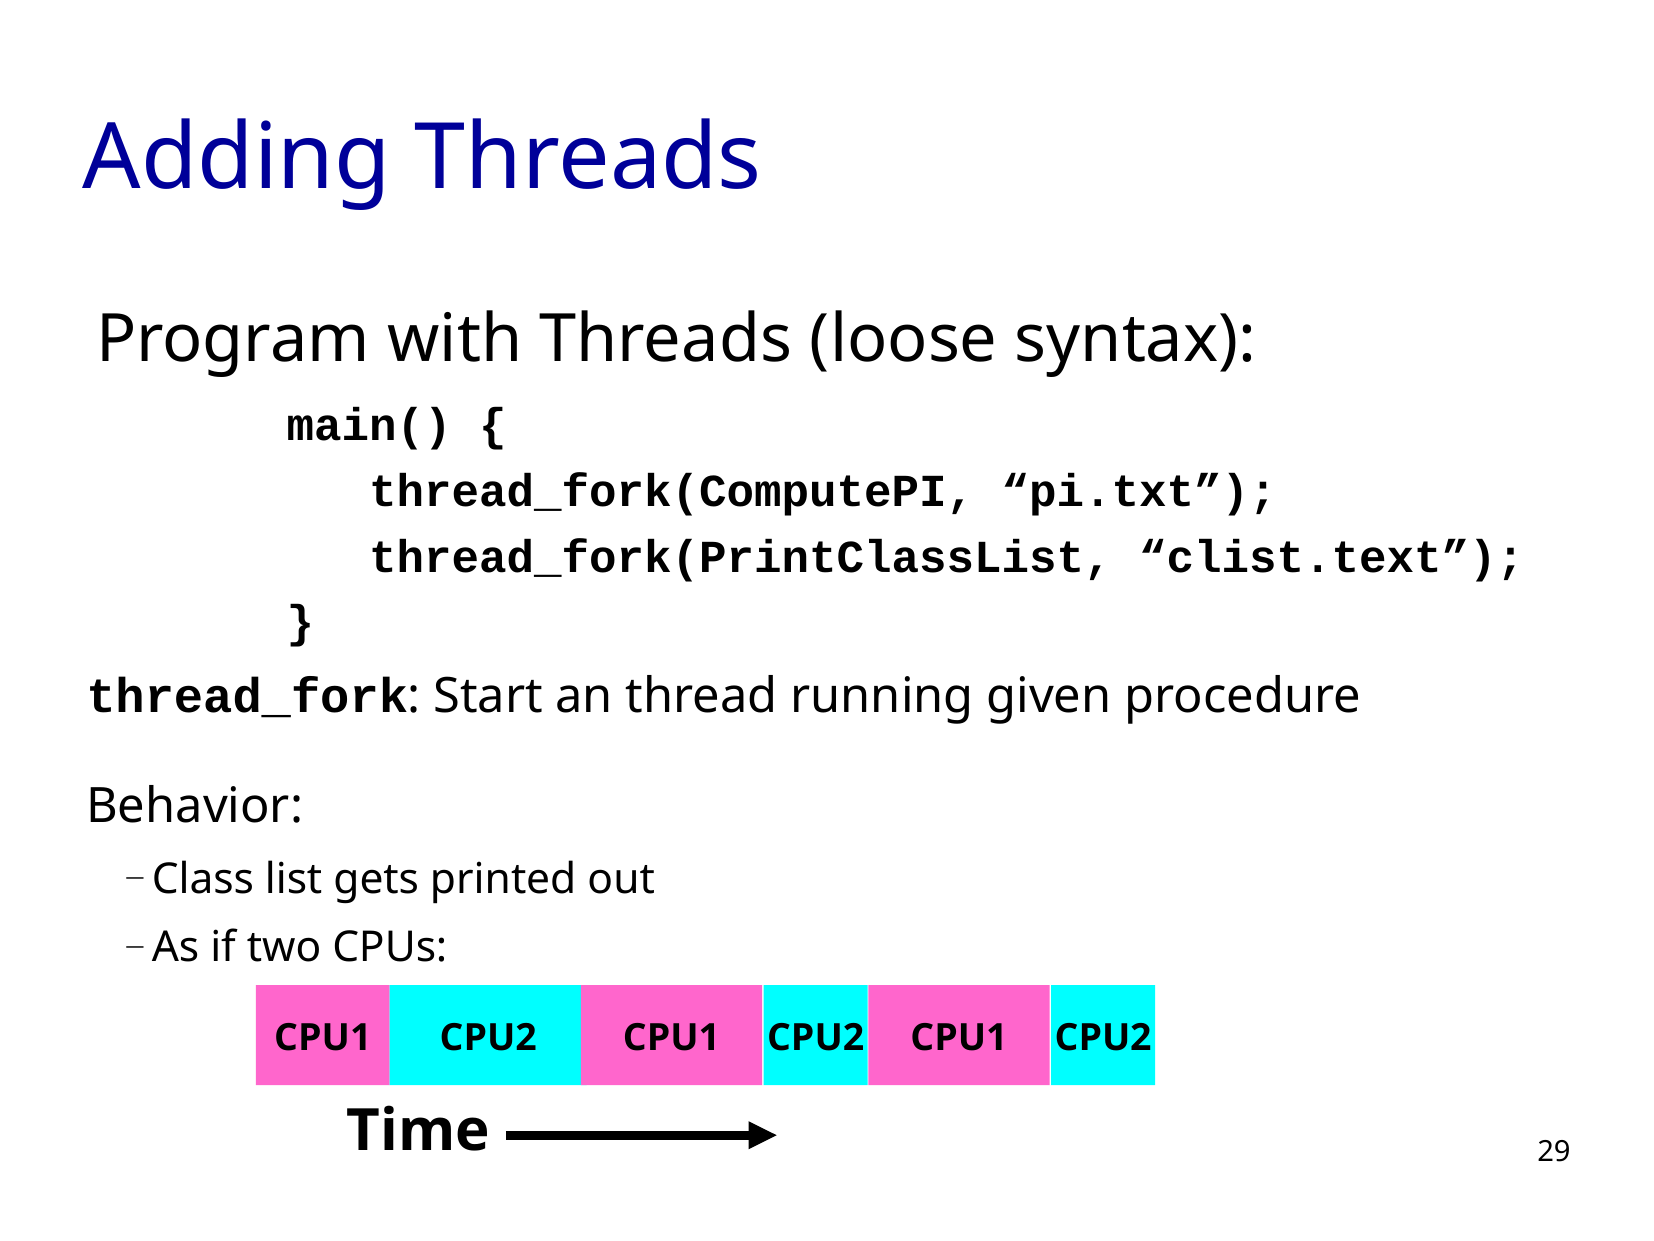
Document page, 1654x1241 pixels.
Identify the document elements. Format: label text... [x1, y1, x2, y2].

list Program with Threads (loose syntax): [60, 290, 1571, 406]
text_box CPU1 [868, 985, 1050, 1086]
text_box CPU1 [580, 985, 763, 1086]
text_box CPU2 [1051, 985, 1156, 1086]
text_box Time [331, 1085, 520, 1171]
text_box main() { thread_fork(ComputePI, “pi.txt”); thread_fork(PrintClassList, “clist.text”); } [225, 390, 1576, 660]
list thread_fork: Start an thread running given procedure Behavior: Class list gets printed out As if two CPUs: [60, 660, 1576, 976]
text_box CPU2 [763, 985, 868, 1086]
title Adding Threads [82, 49, 1571, 257]
text_box CPU2 [389, 985, 580, 1086]
text_box CPU1 [255, 985, 389, 1086]
